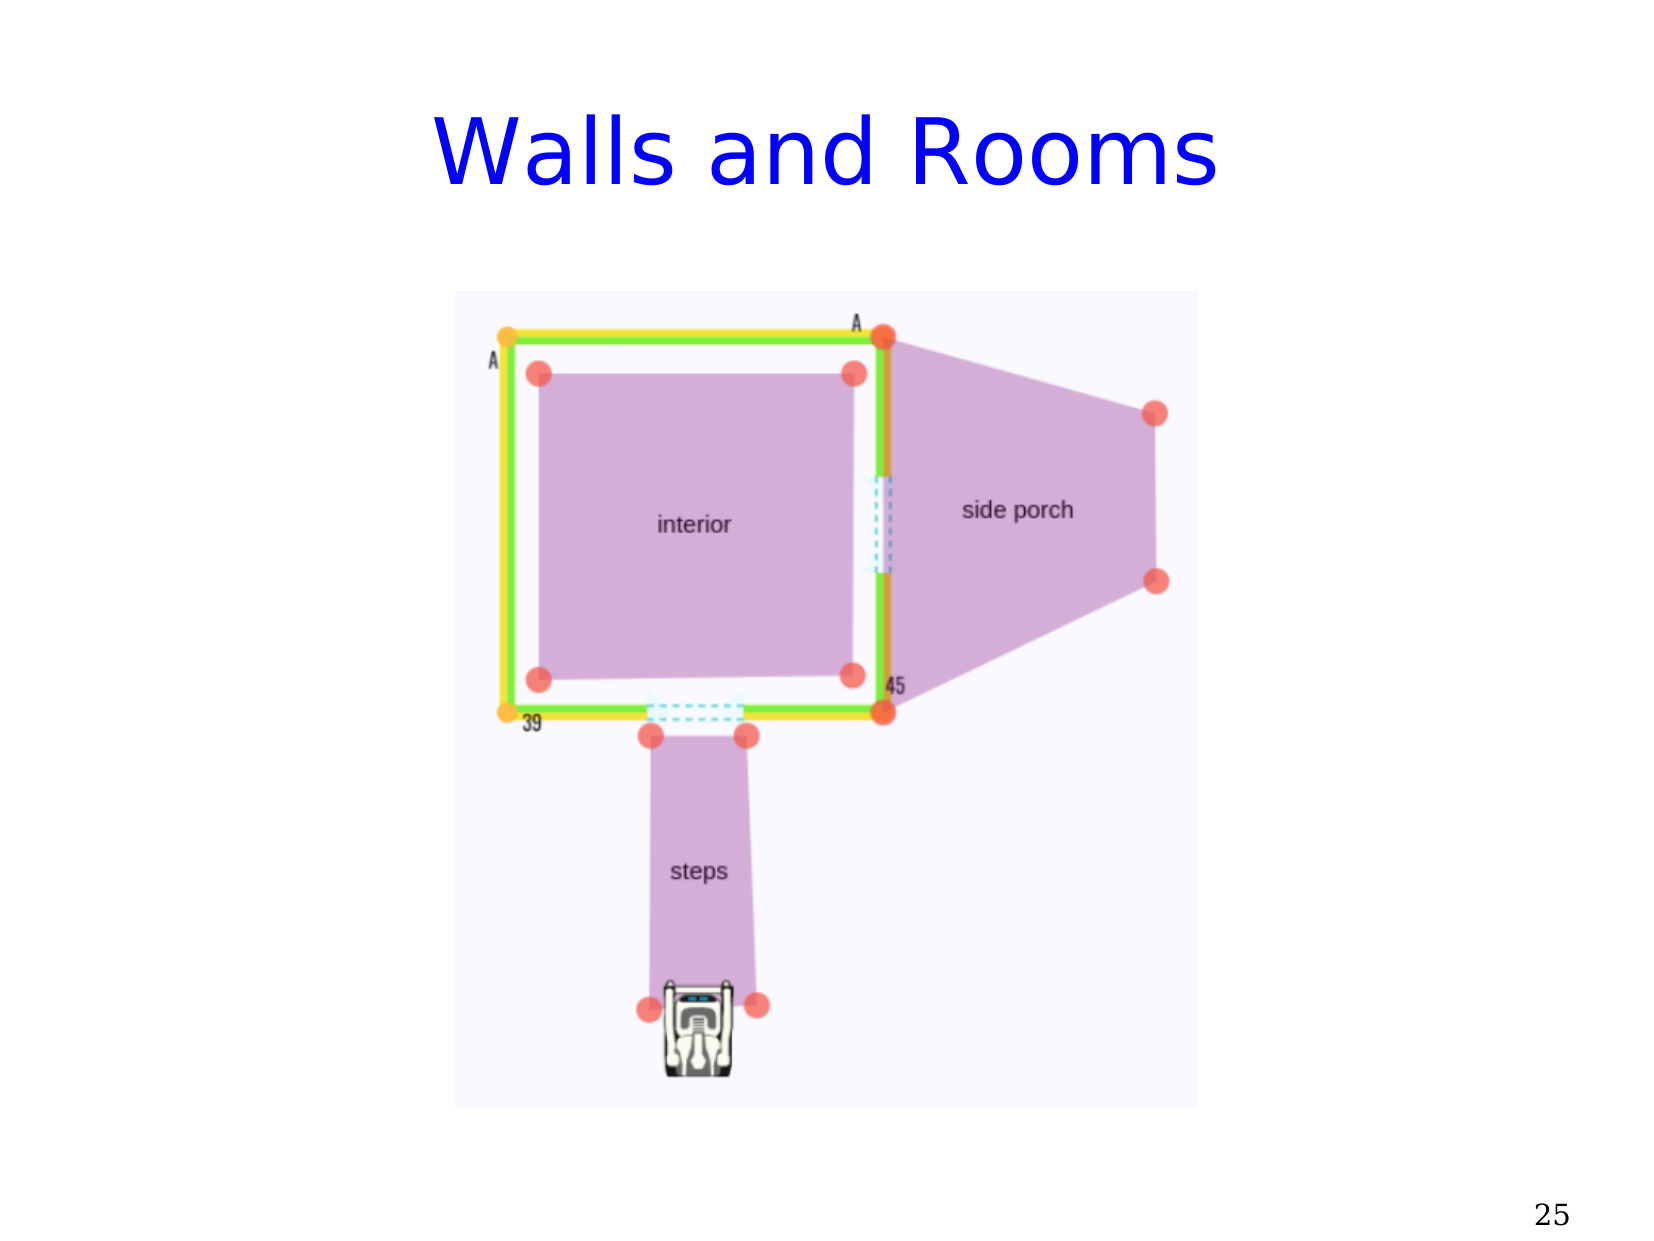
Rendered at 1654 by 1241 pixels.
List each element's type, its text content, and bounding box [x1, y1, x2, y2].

picture [423, 290, 1230, 1109]
title Walls and Rooms [82, 49, 1571, 257]
